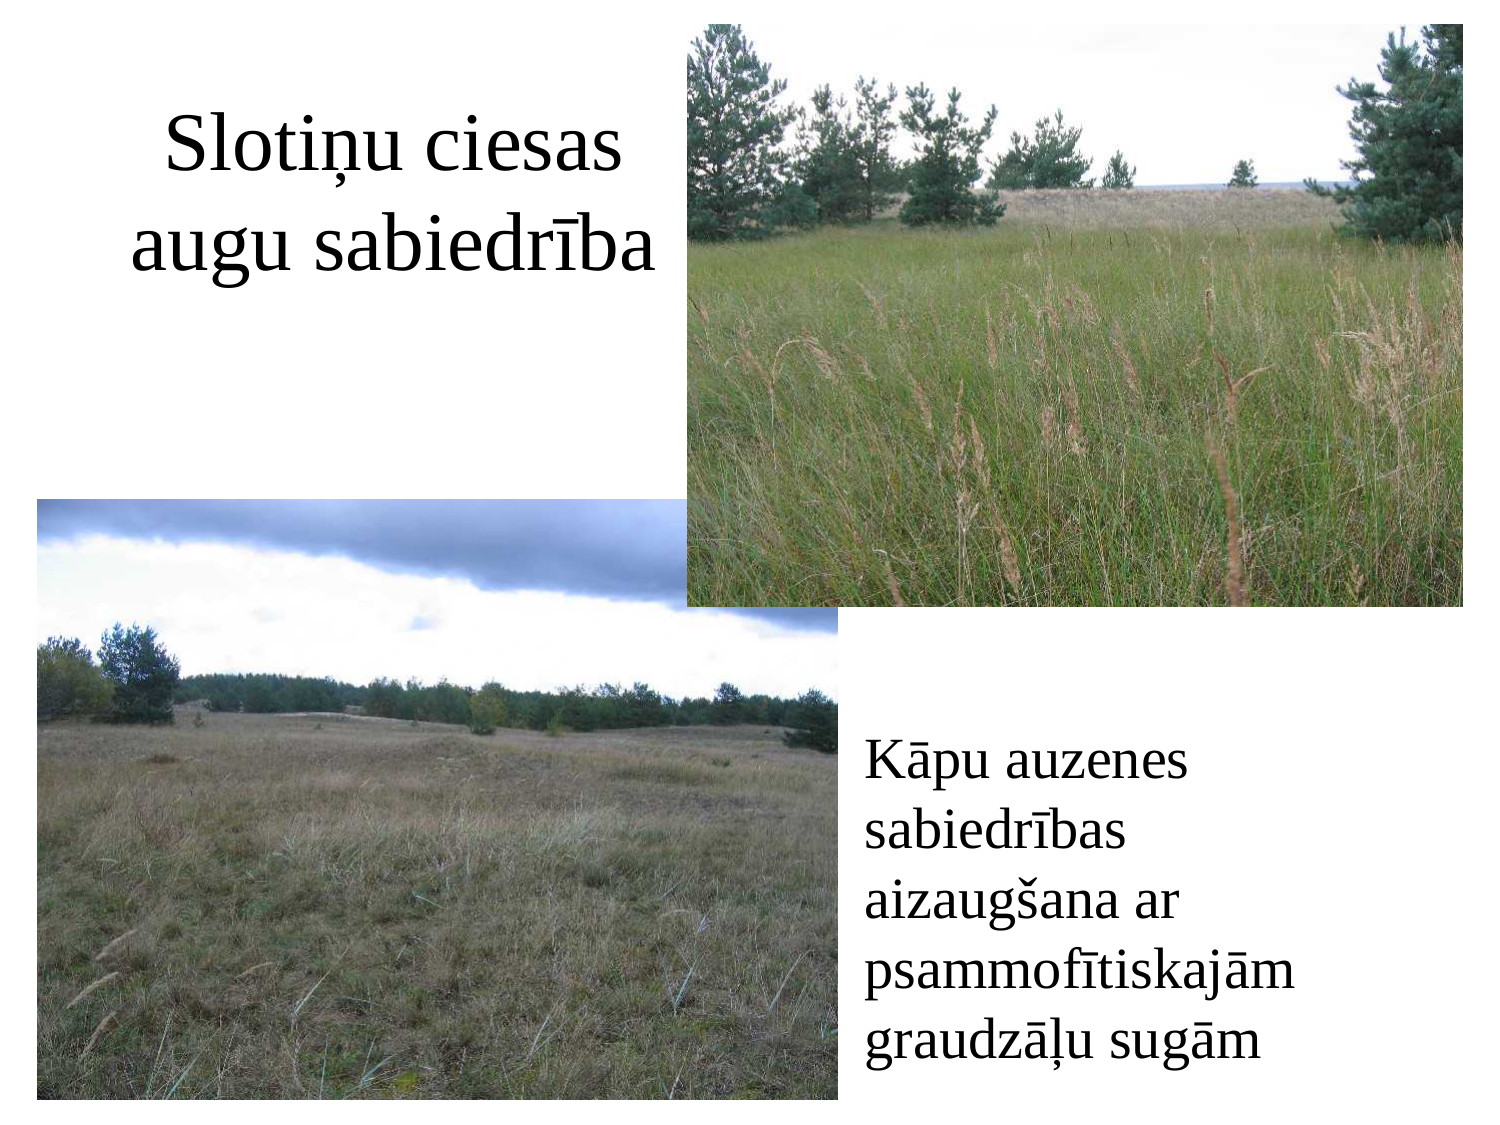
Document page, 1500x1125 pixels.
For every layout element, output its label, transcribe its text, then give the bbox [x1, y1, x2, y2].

picture [37, 24, 1463, 1101]
text_box Kāpu auzenes sabiedrības aizaugšana ar psammofītiskajām graudzāļu sugām [849, 712, 1326, 1078]
title Slotiņu ciesas augu sabiedrība [87, 50, 687, 326]
